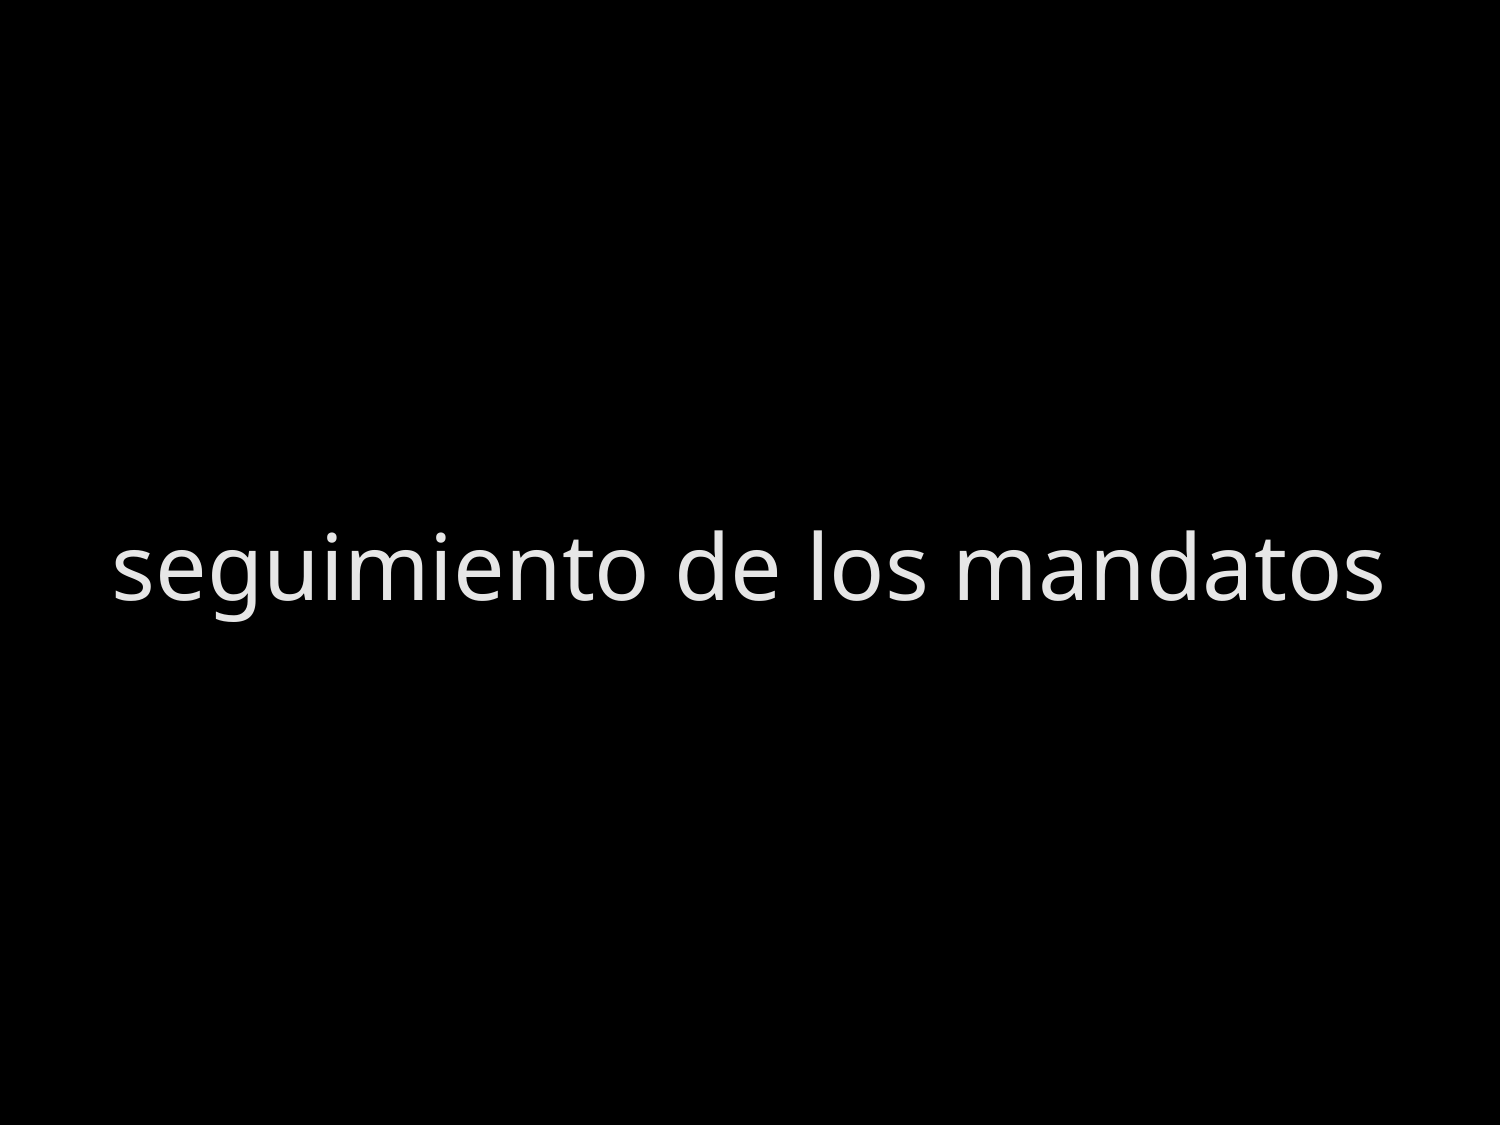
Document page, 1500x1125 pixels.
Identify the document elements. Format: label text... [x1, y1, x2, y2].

subtitle seguimiento de los mandatos [109, 112, 1391, 1013]
